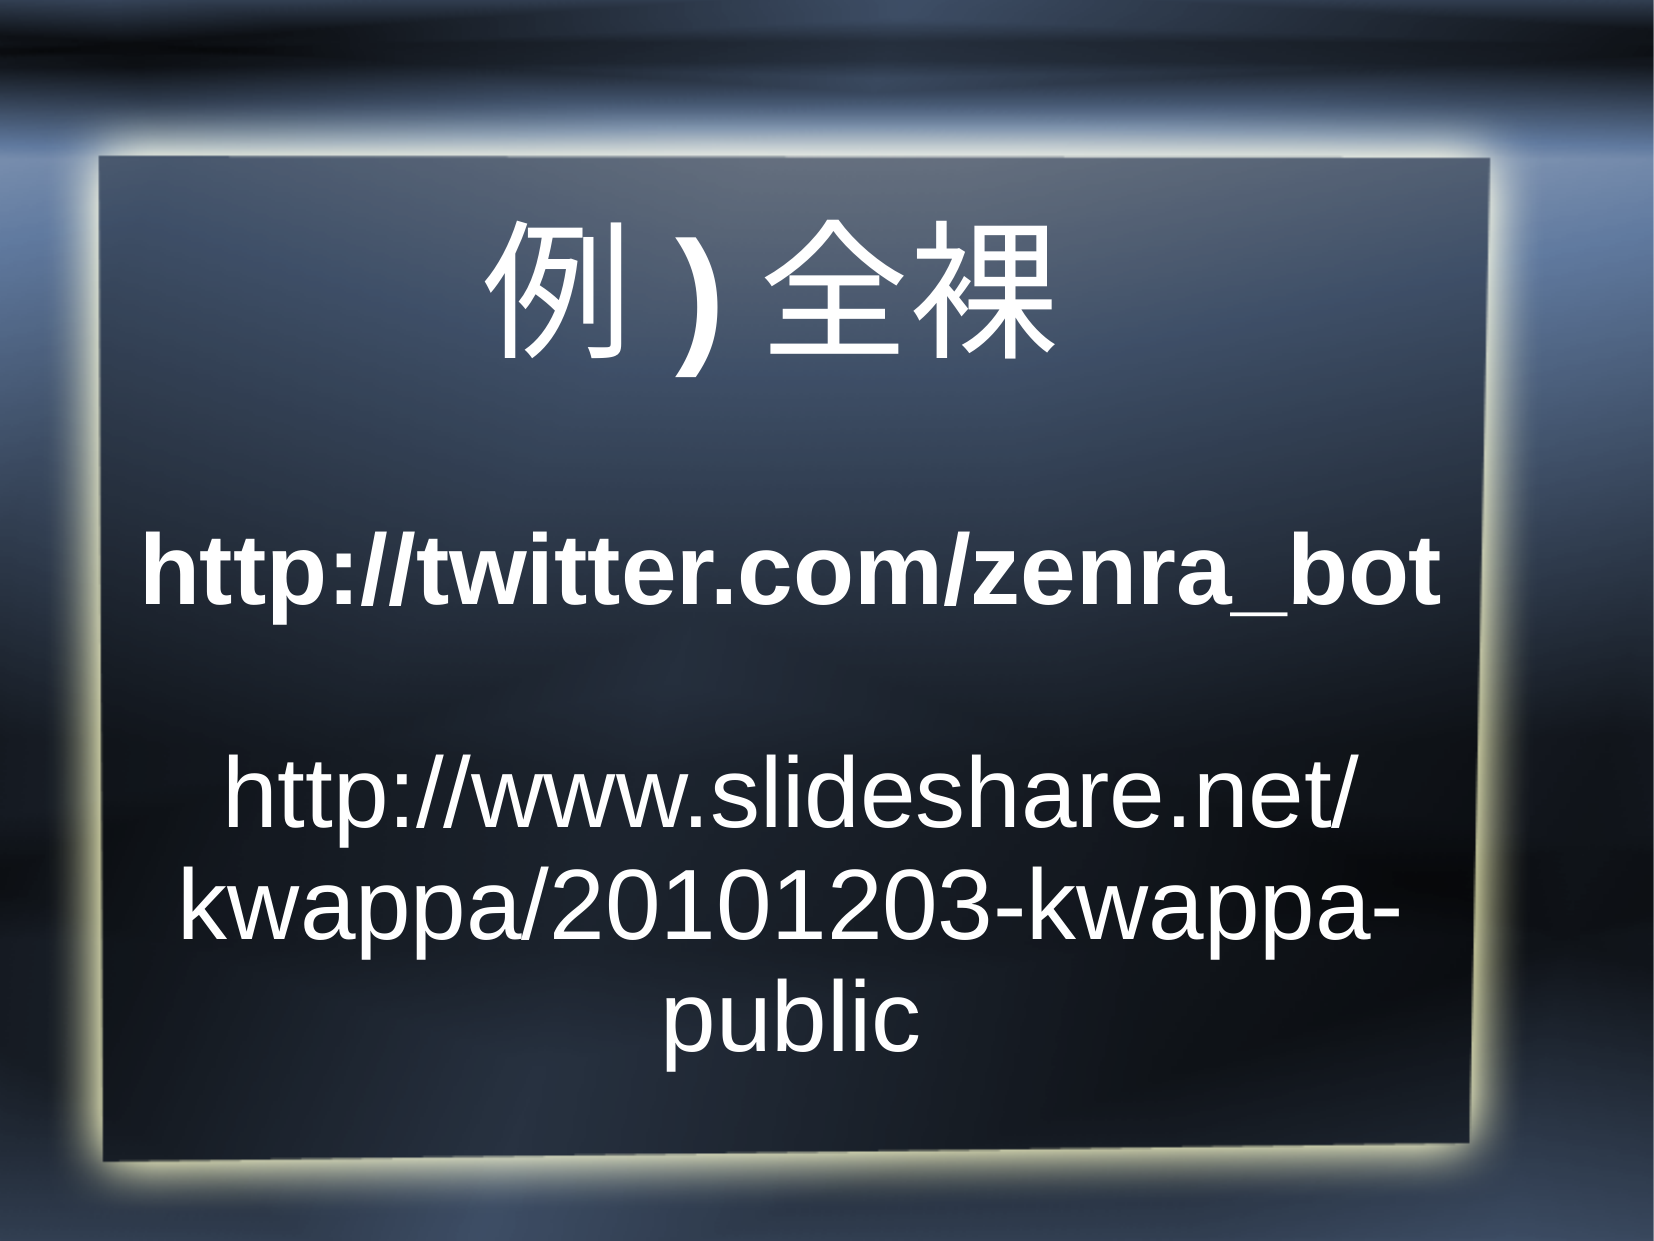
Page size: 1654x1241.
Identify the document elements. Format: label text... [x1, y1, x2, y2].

subtitle http://twitter.com/zenra_bot http://www.slideshare.net/kwappa/20101203-kwappa-public [135, 472, 1447, 1114]
title 例)全裸 [124, 177, 1418, 384]
picture [0, 0, 1654, 1241]
